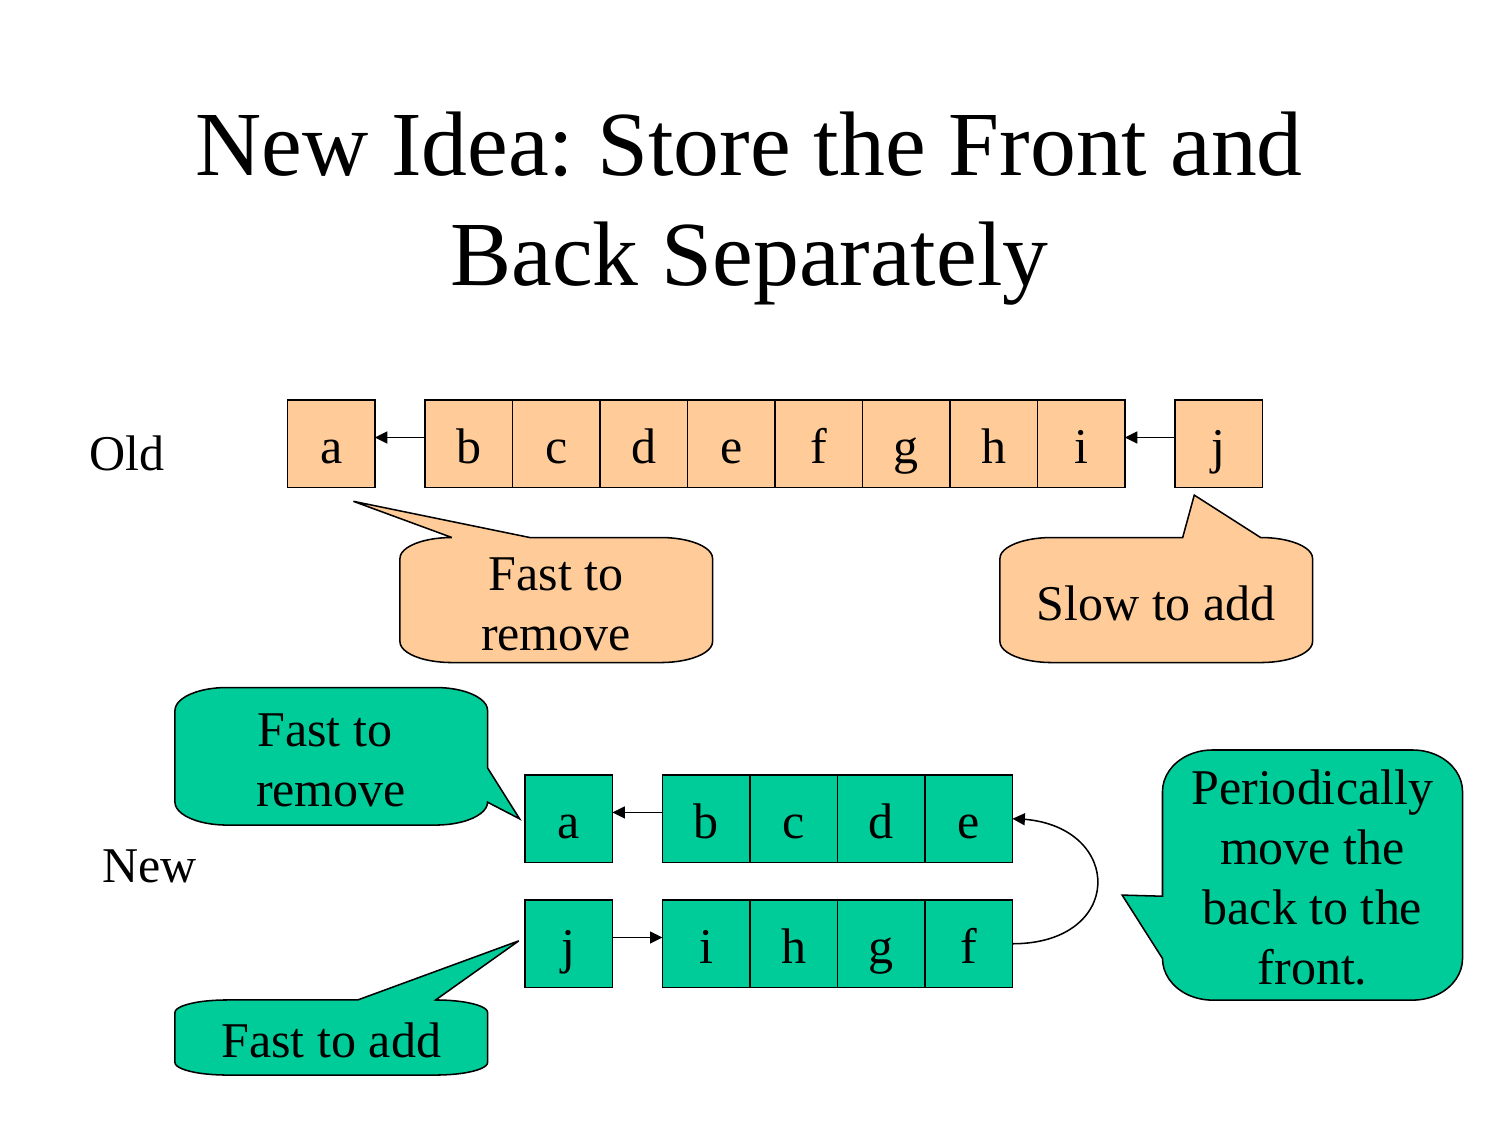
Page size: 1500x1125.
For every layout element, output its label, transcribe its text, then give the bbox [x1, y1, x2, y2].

text_box h [949, 399, 1037, 488]
text_box a [287, 399, 376, 488]
text_box Fast to add [174, 940, 519, 1076]
text_box Old [75, 412, 213, 488]
text_box f [774, 399, 862, 488]
text_box e [687, 399, 774, 488]
text_box e [924, 774, 1013, 863]
text_box b [662, 774, 750, 863]
text_box c [750, 774, 837, 863]
text_box i [1037, 399, 1126, 488]
text_box Slow to add [999, 495, 1313, 663]
text_box c [512, 399, 600, 488]
text_box i [662, 900, 750, 988]
text_box Fast to remove [353, 501, 713, 663]
text_box d [837, 774, 924, 863]
title New Idea: Store the Front and Back Separately [112, 76, 1388, 312]
text_box j [1174, 399, 1263, 488]
text_box New [87, 824, 226, 901]
text_box d [600, 399, 687, 488]
text_box Periodically move the back to the front. [1122, 750, 1463, 1001]
text_box Fast to remove [174, 687, 520, 826]
text_box g [837, 900, 924, 988]
text_box b [424, 399, 512, 488]
text_box a [525, 774, 613, 863]
text_box j [525, 900, 613, 988]
text_box g [862, 399, 949, 488]
text_box h [750, 900, 837, 988]
text_box f [924, 900, 1013, 988]
